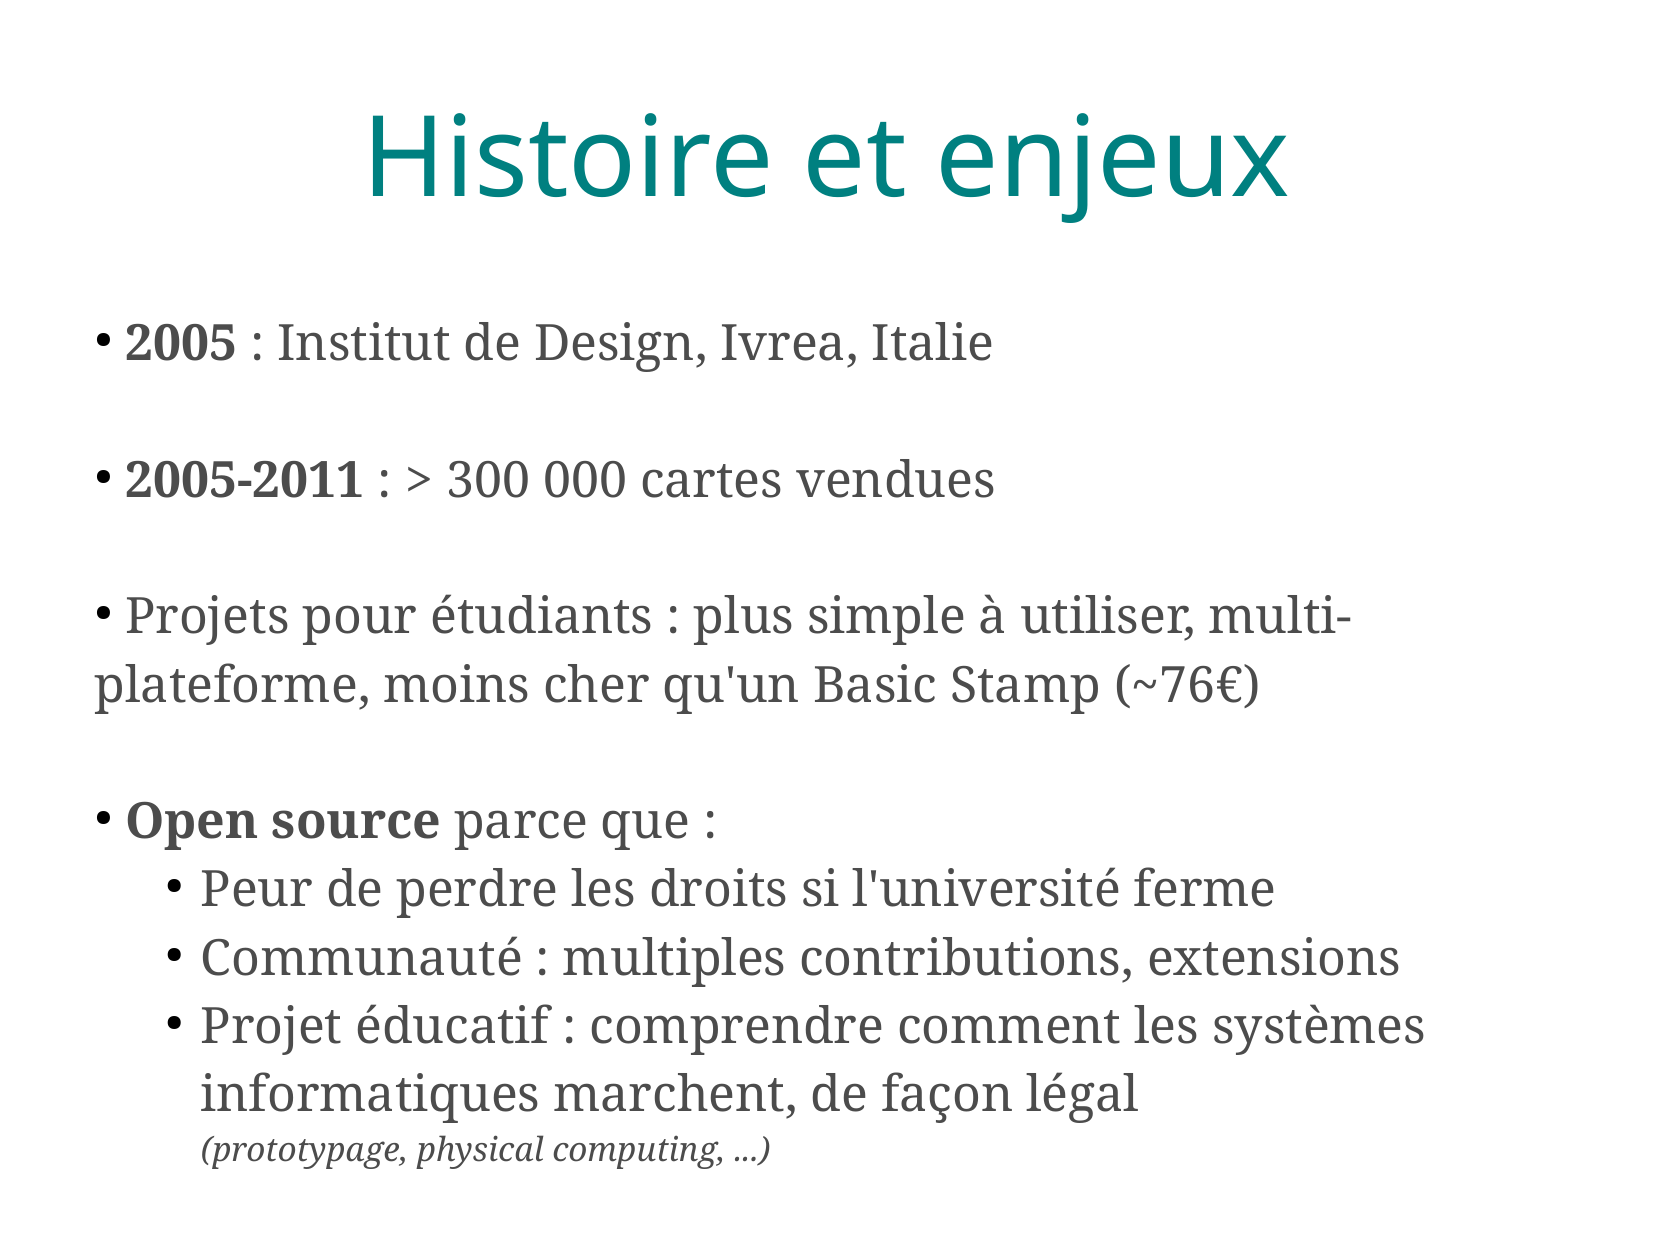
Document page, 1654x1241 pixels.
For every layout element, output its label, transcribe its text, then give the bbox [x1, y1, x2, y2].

subtitle 2005 : Institut de Design, Ivrea, Italie 2005-2011 : > 300 000 cartes vendues Projets pour étudiants : plus simple à utiliser, multi-plateforme, moins cher qu'un Basic Stamp (~76€) Open source parce que : Peur de perdre les droits si l'université ferme Communauté : multiples contributions, extensions Projet éducatif : comprendre comment les systèmes informatiques marchent, de façon légal (prototypage, physical computing, ...) Allez plus loin : owni.fr, documentaire [94, 307, 1550, 1241]
title Histoire et enjeux [82, 49, 1571, 257]
